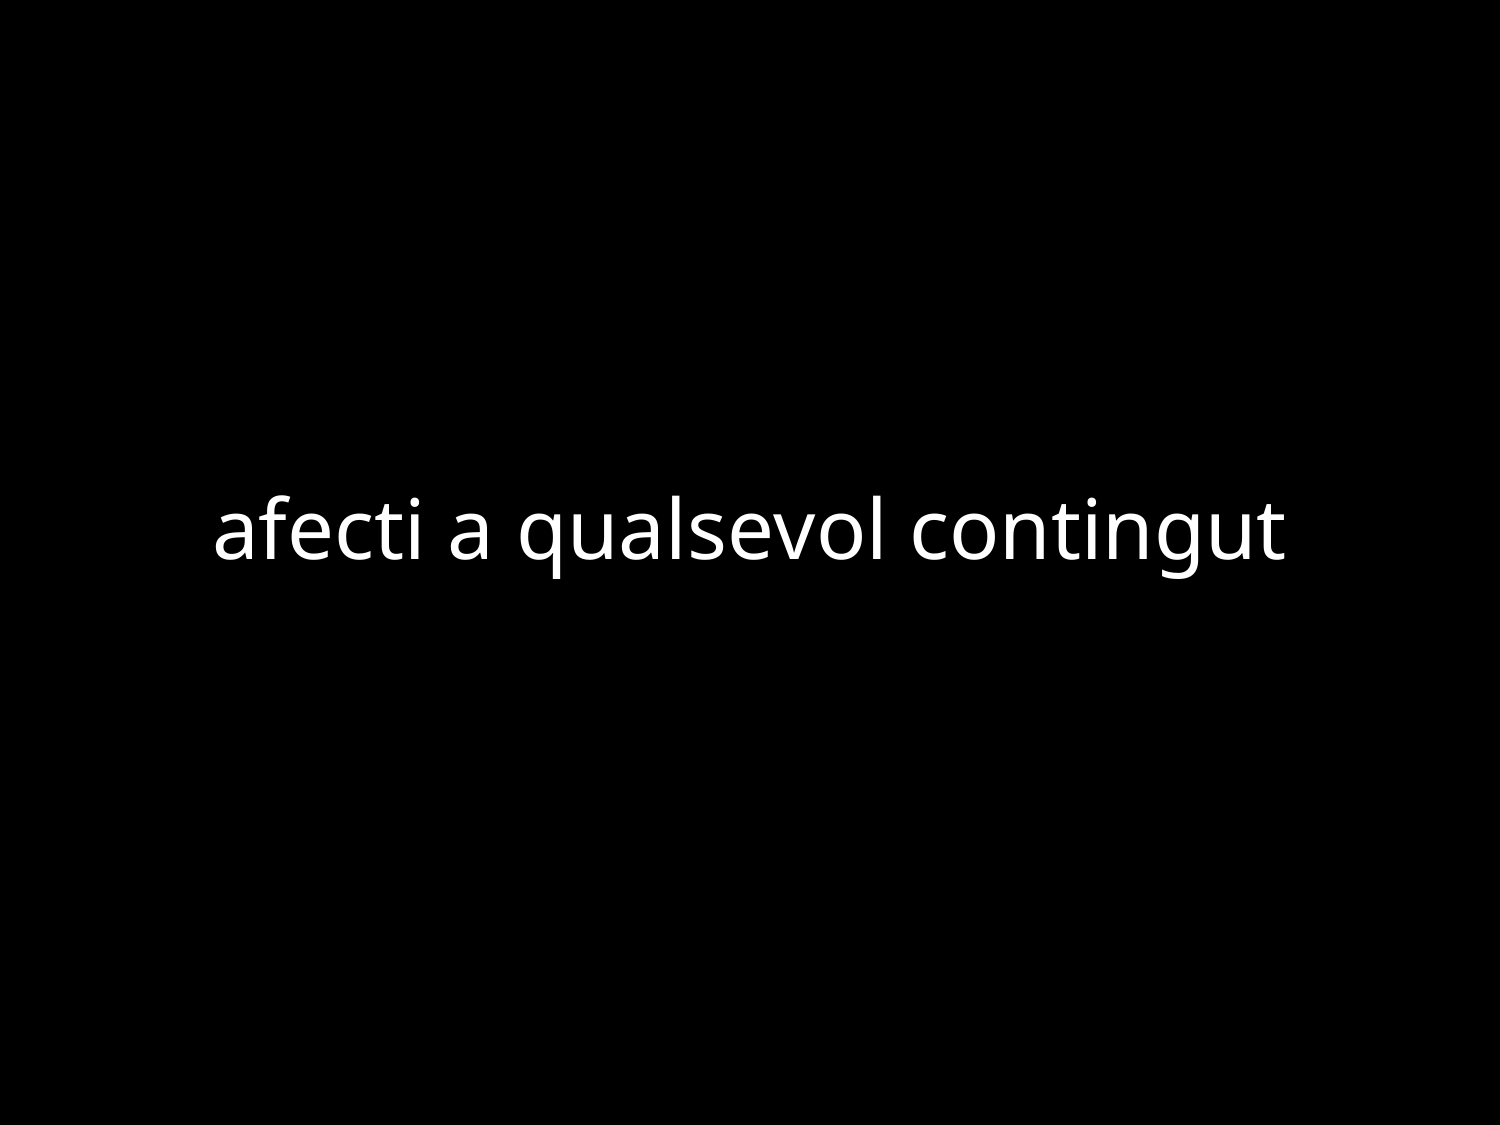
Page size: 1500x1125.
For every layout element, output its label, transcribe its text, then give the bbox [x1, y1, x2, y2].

title afecti a qualsevol contingut [112, 349, 1388, 591]
